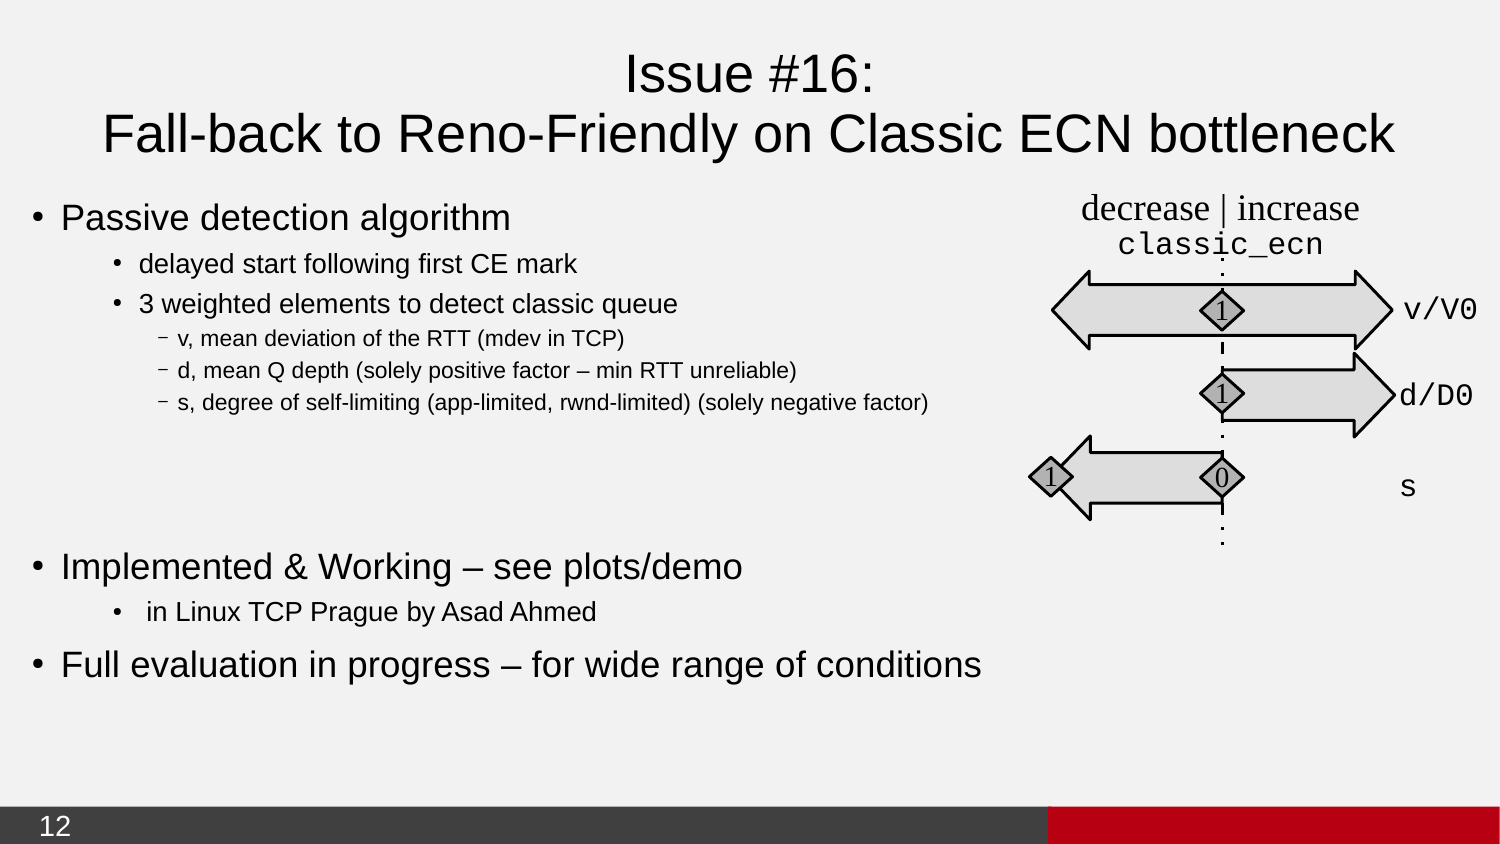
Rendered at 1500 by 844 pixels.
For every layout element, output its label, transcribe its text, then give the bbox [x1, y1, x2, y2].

text_box 1 [1200, 373, 1244, 413]
text_box 0 [1200, 457, 1244, 497]
text_box decrease | increase classic_ecn [1066, 179, 1376, 272]
text_box [1060, 435, 1223, 520]
text_box d/D0 queue depth [1384, 364, 1500, 423]
text_box 1 [1200, 291, 1244, 331]
list Passive detection algorithm delayed start following first CE mark 3 weighted elements to detect classic queue v, mean deviation of the RTT (mdev in TCP) d, mean Q depth (solely positive factor – min RTT unreliable) s, degree of self-limiting (app-limited, rwnd-limited) (solely negative factor) Implemented & Working – see plots/demo in Linux TCP Prague by Asad Ahmed Full evaluation in progress – for wide range of conditions [21, 197, 1372, 687]
text_box s degree of self-limiting [1384, 455, 1500, 514]
text_box [1052, 272, 1388, 350]
text_box 1 [1029, 457, 1073, 497]
text_box v/V0 queue variability [1388, 278, 1500, 337]
title Issue #16: Fall-back to Reno-Friendly on Classic ECN bottleneck [75, 33, 1425, 175]
text_box [1222, 353, 1384, 438]
